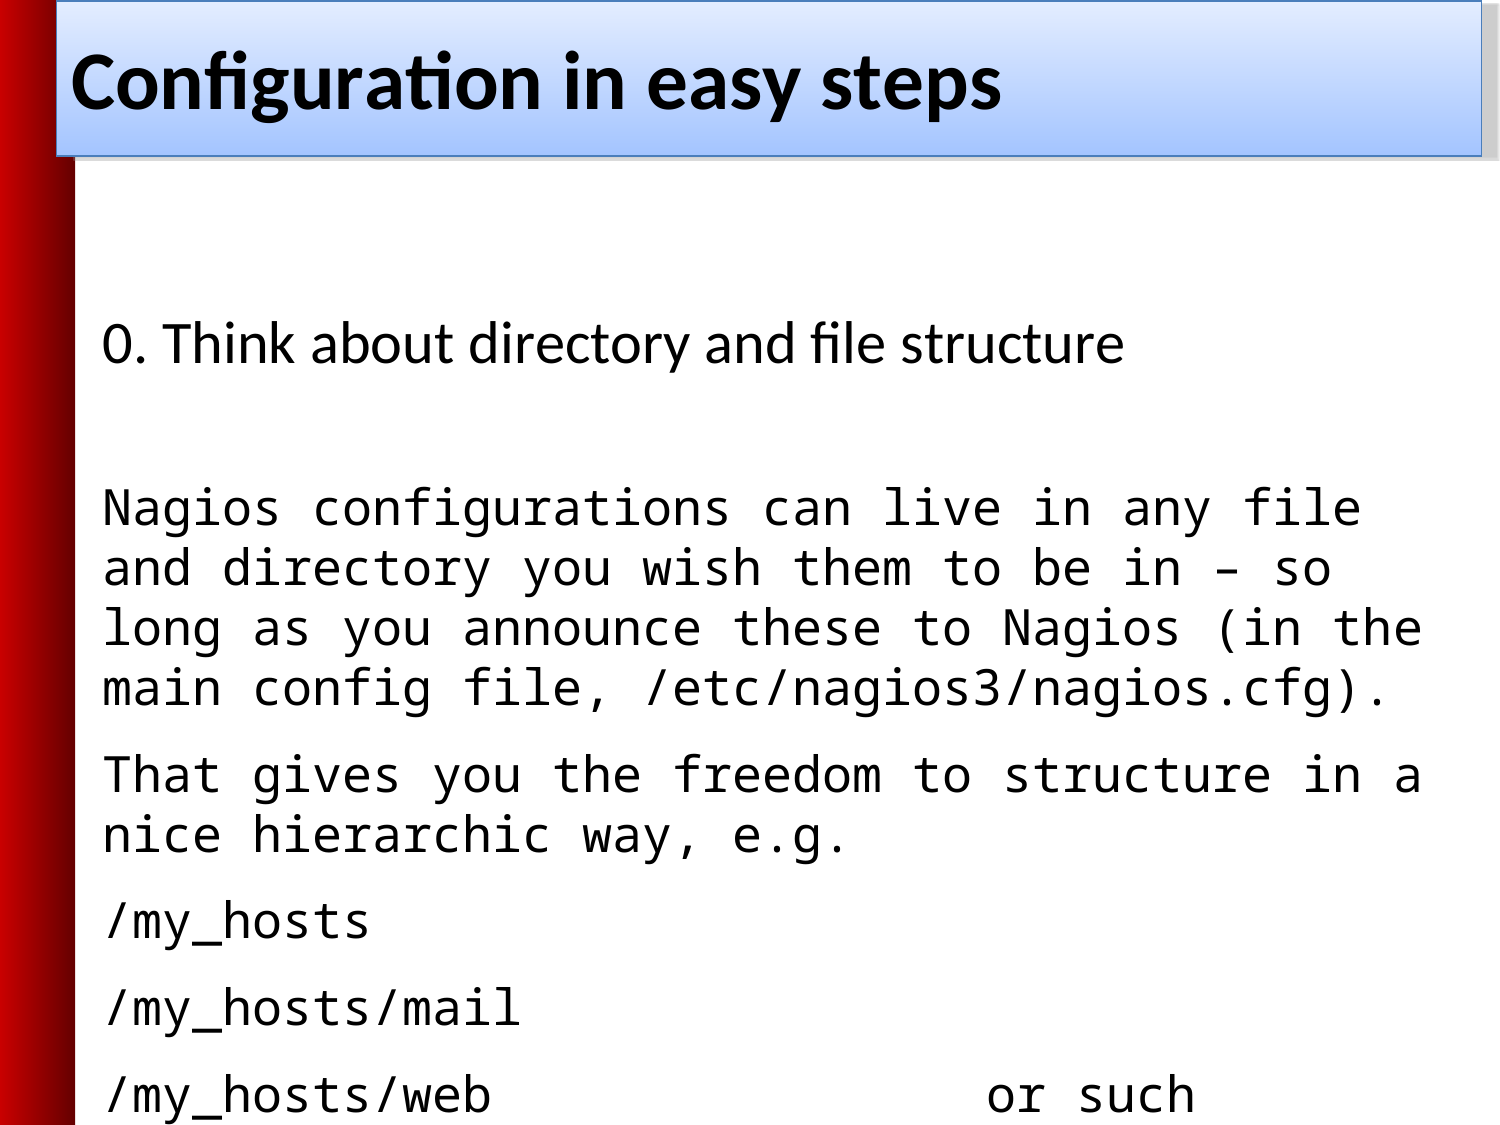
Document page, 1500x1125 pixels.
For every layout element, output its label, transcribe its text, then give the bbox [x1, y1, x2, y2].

text_box 0. Think about directory and file structure Nagios configurations can live in any file and directory you wish them to be in – so long as you announce these to Nagios (in the main config file, /etc/nagios3/nagios.cfg). That gives you the freedom to structure in a nice hierarchic way, e.g. /my_hosts /my_hosts/mail /my_hosts/web or such [87, 200, 1438, 1088]
text_box Configuration in easy steps [56, 0, 1482, 157]
